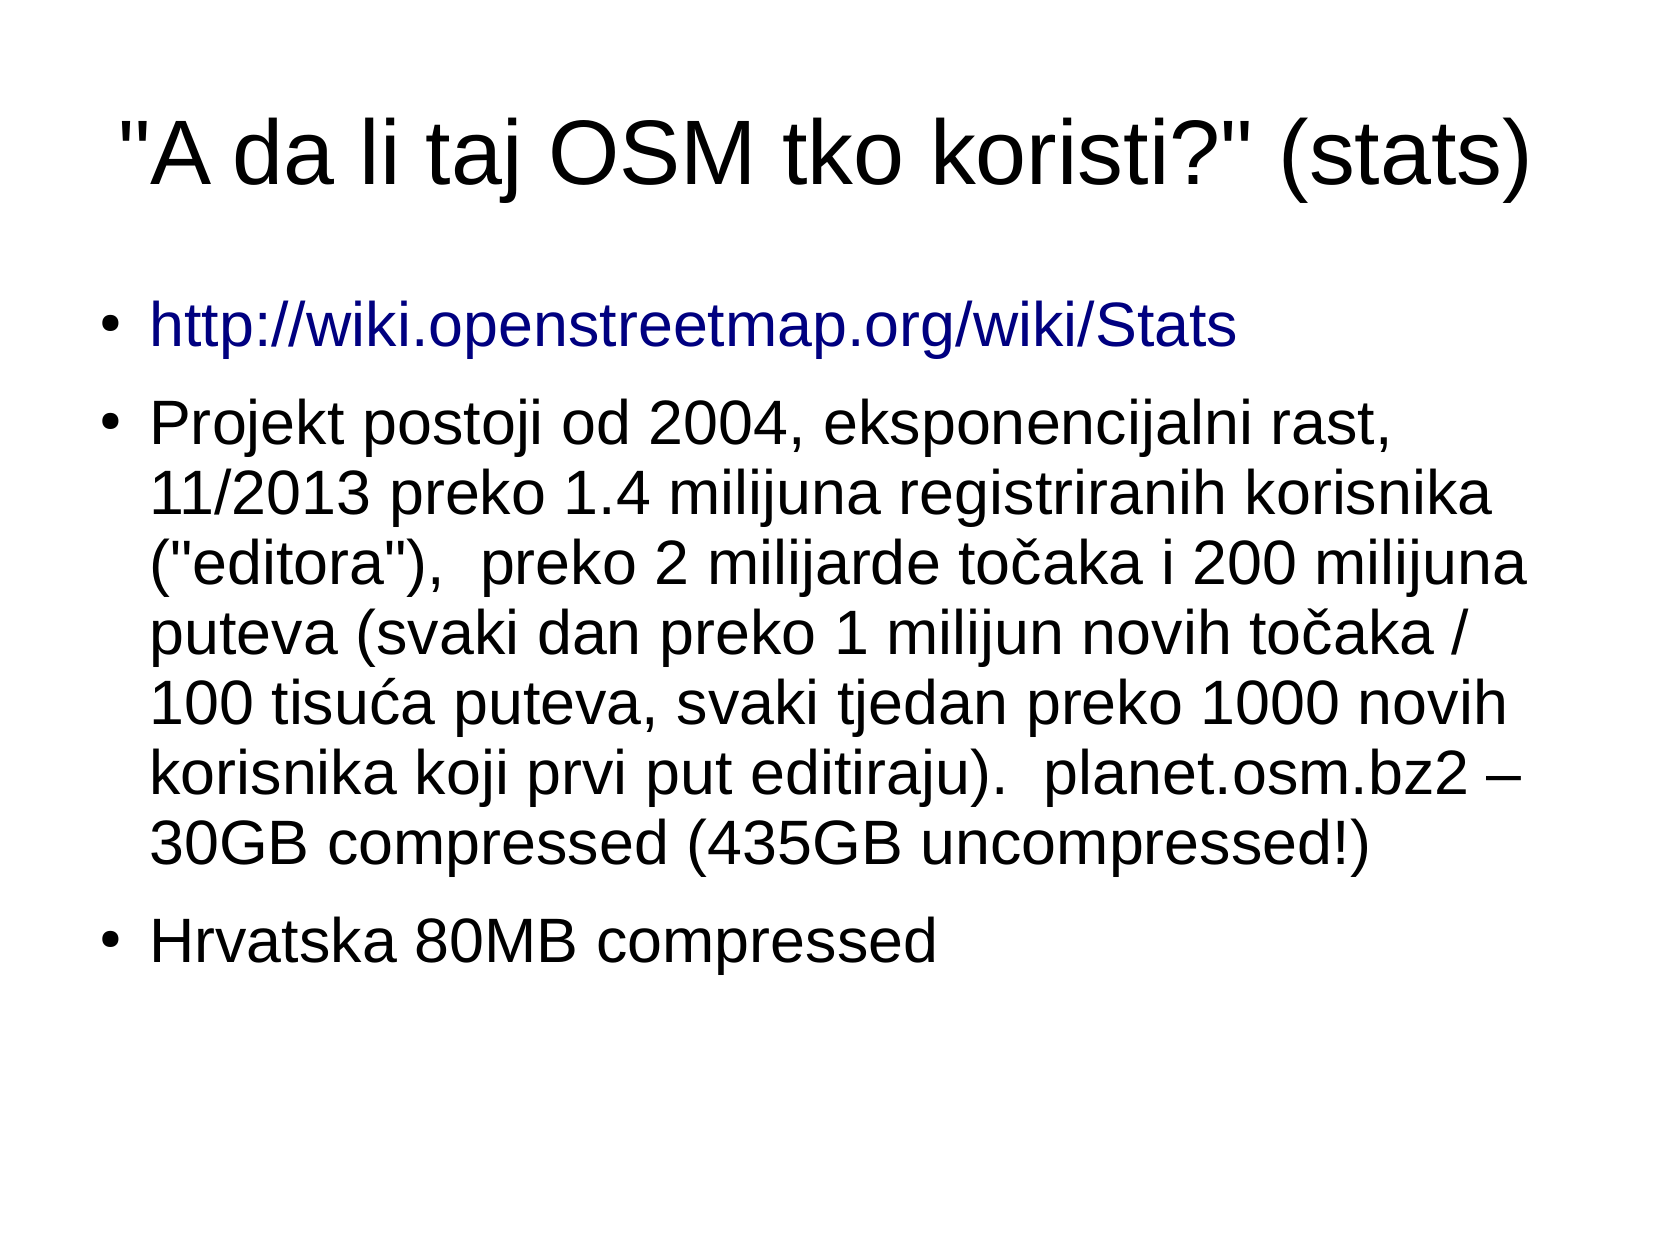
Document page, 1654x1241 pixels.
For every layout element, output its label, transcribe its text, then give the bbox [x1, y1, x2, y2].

title "A da li taj OSM tko koristi?" (stats) [82, 49, 1571, 257]
list http://wiki.openstreetmap.org/wiki/Stats Projekt postoji od 2004, eksponencijalni rast, 11/2013 preko 1.4 milijuna registriranih korisnika ("editora"), preko 2 milijarde točaka i 200 milijuna puteva (svaki dan preko 1 milijun novih točaka / 100 tisuća puteva, svaki tjedan preko 1000 novih korisnika koji prvi put editiraju). planet.osm.bz2 – 30GB compressed (435GB uncompressed!) Hrvatska 80MB compressed [82, 290, 1538, 1010]
